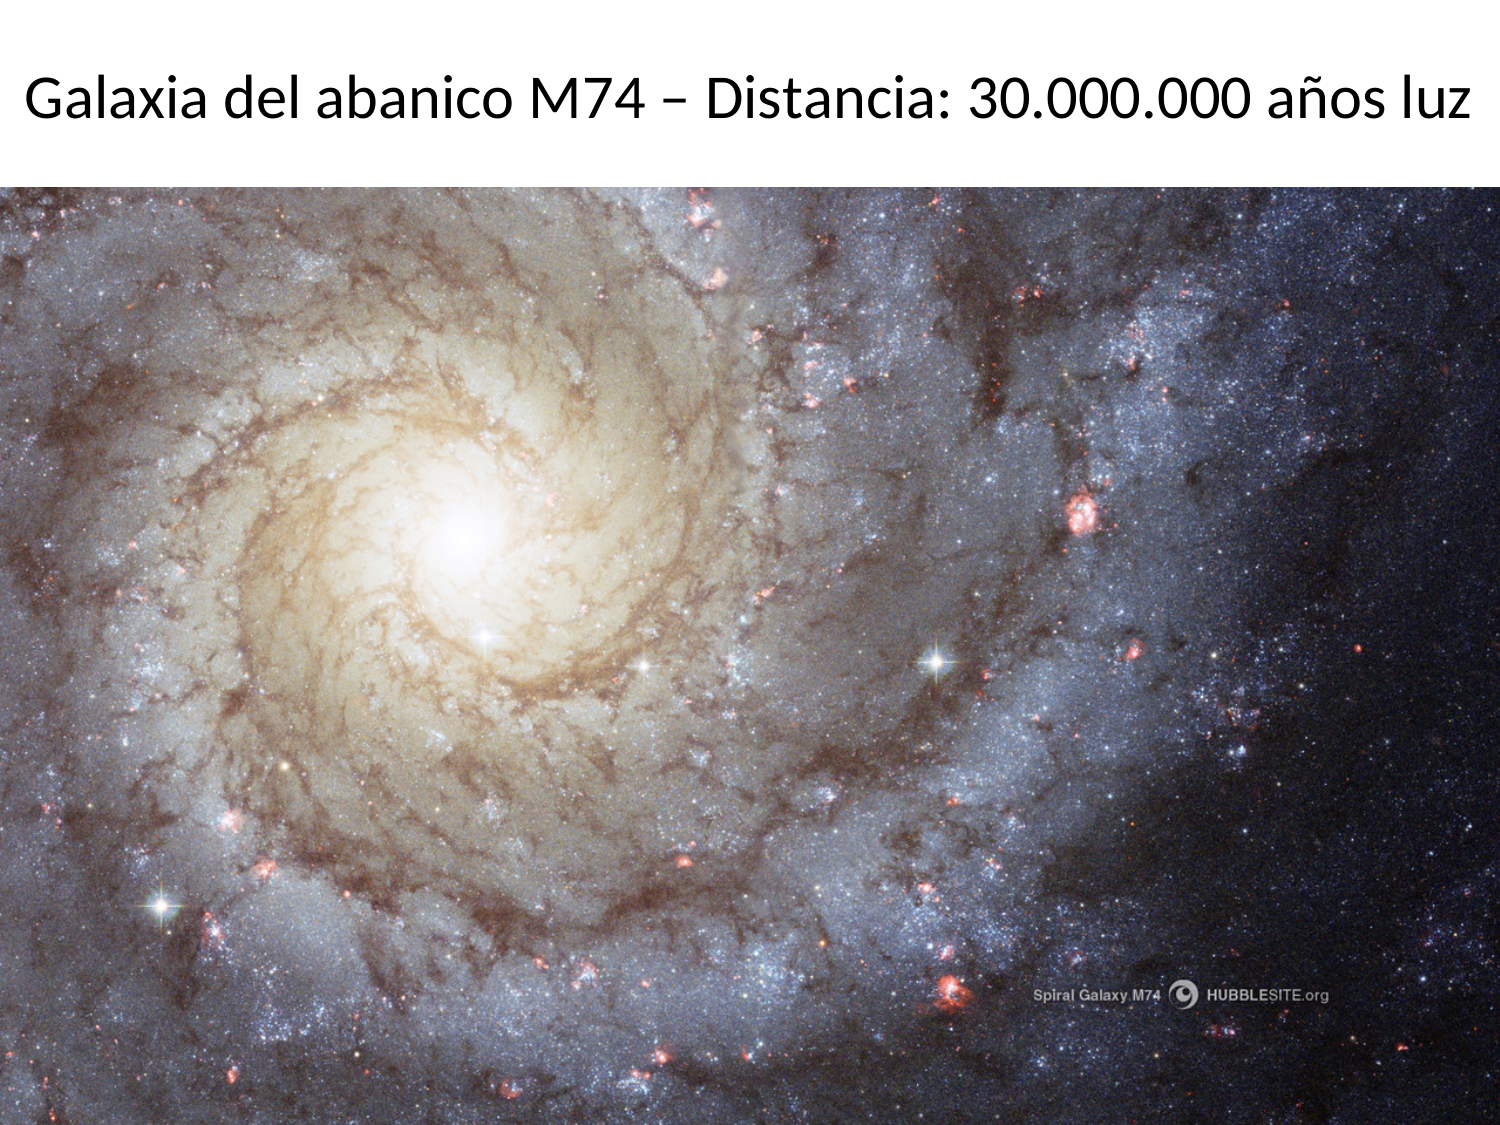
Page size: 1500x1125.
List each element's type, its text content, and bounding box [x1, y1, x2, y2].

picture [0, 187, 1500, 1125]
title Galaxia del abanico M74 – Distancia: 30.000.000 años luz [0, 0, 1500, 187]
